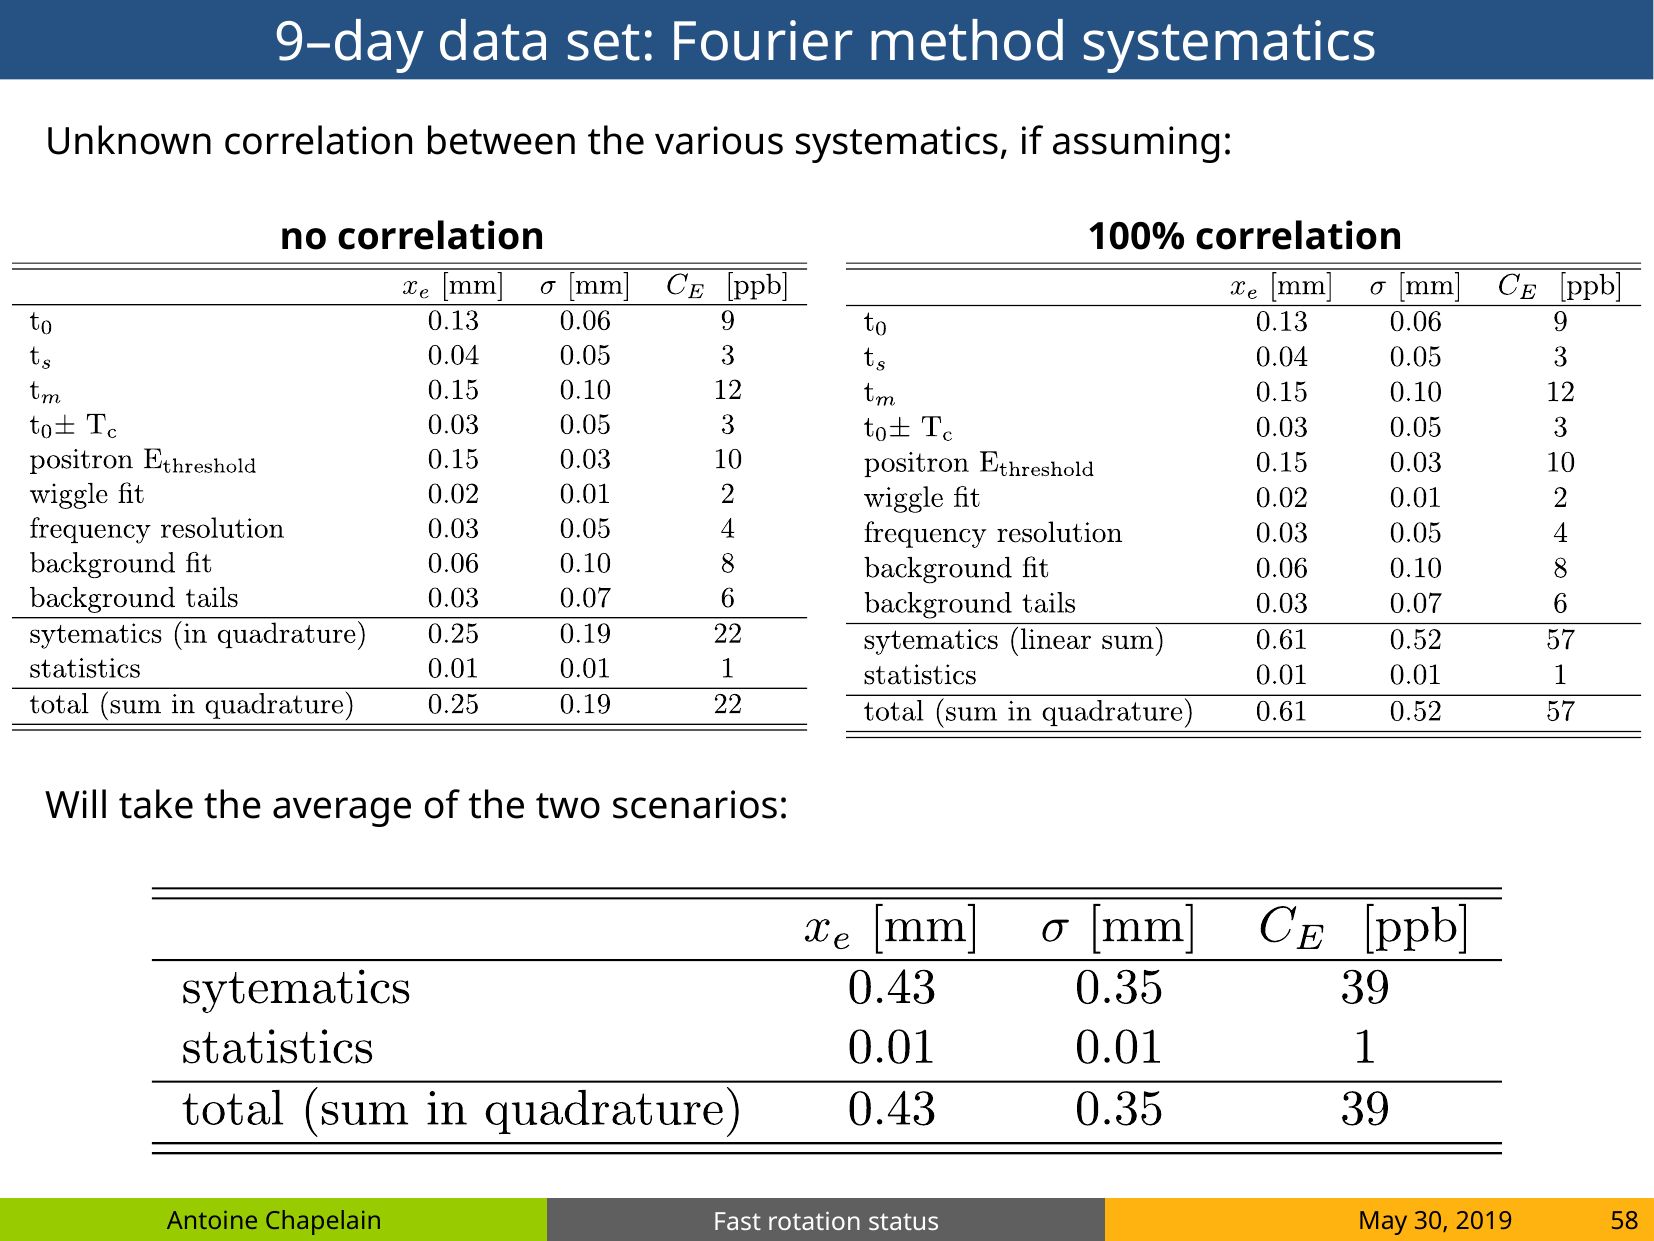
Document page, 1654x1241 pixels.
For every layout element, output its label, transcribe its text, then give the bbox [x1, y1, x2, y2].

text_box [151, 887, 1502, 1155]
text_box 100% correlation [847, 202, 1643, 261]
text_box [12, 262, 808, 731]
text_box no correlation [15, 202, 811, 261]
text_box [846, 262, 1642, 739]
title 9–day data set: Fourier method systematics [0, 0, 1654, 80]
list Unknown correlation between the various systematics, if assuming: Will take the average of the two scenarios: [45, 106, 1606, 1186]
